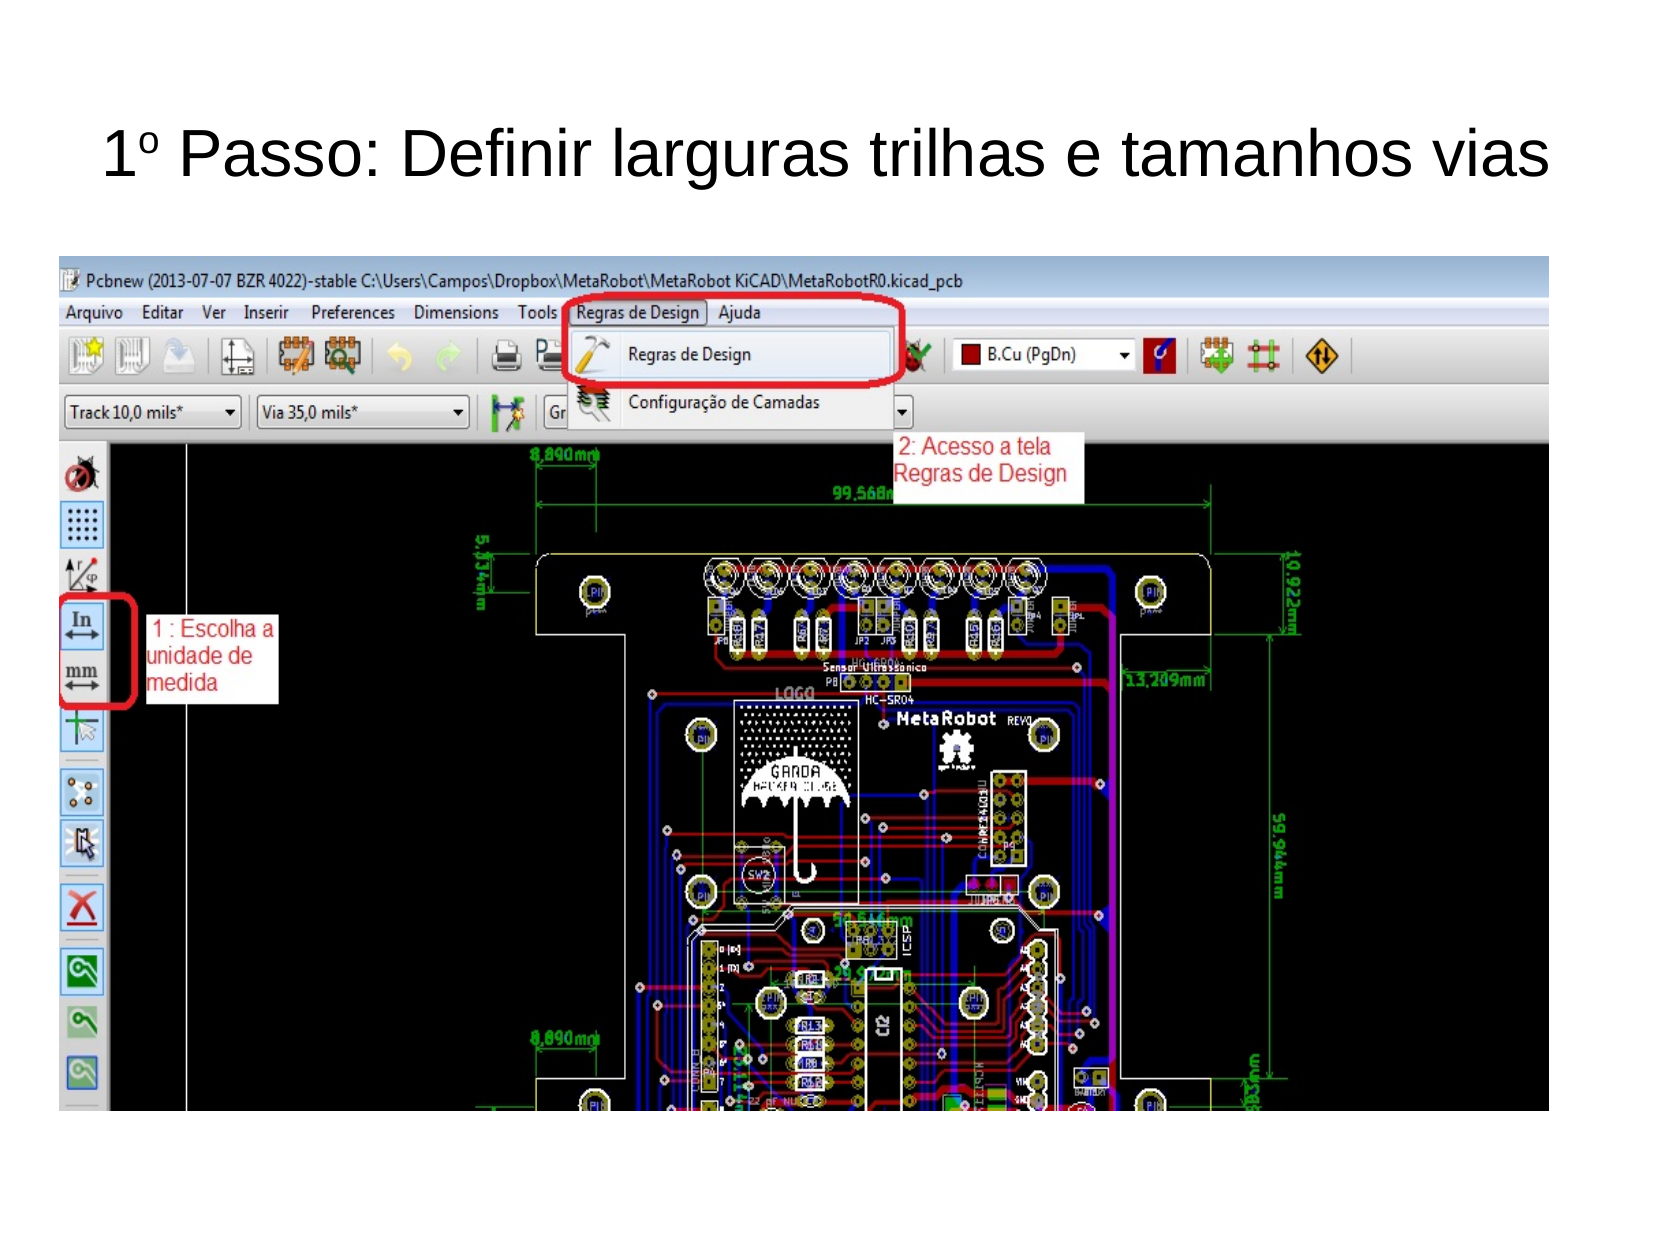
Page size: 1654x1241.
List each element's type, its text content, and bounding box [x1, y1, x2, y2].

picture [59, 256, 1549, 1111]
title 1o Passo: Definir larguras trilhas e tamanhos vias [82, 49, 1571, 257]
